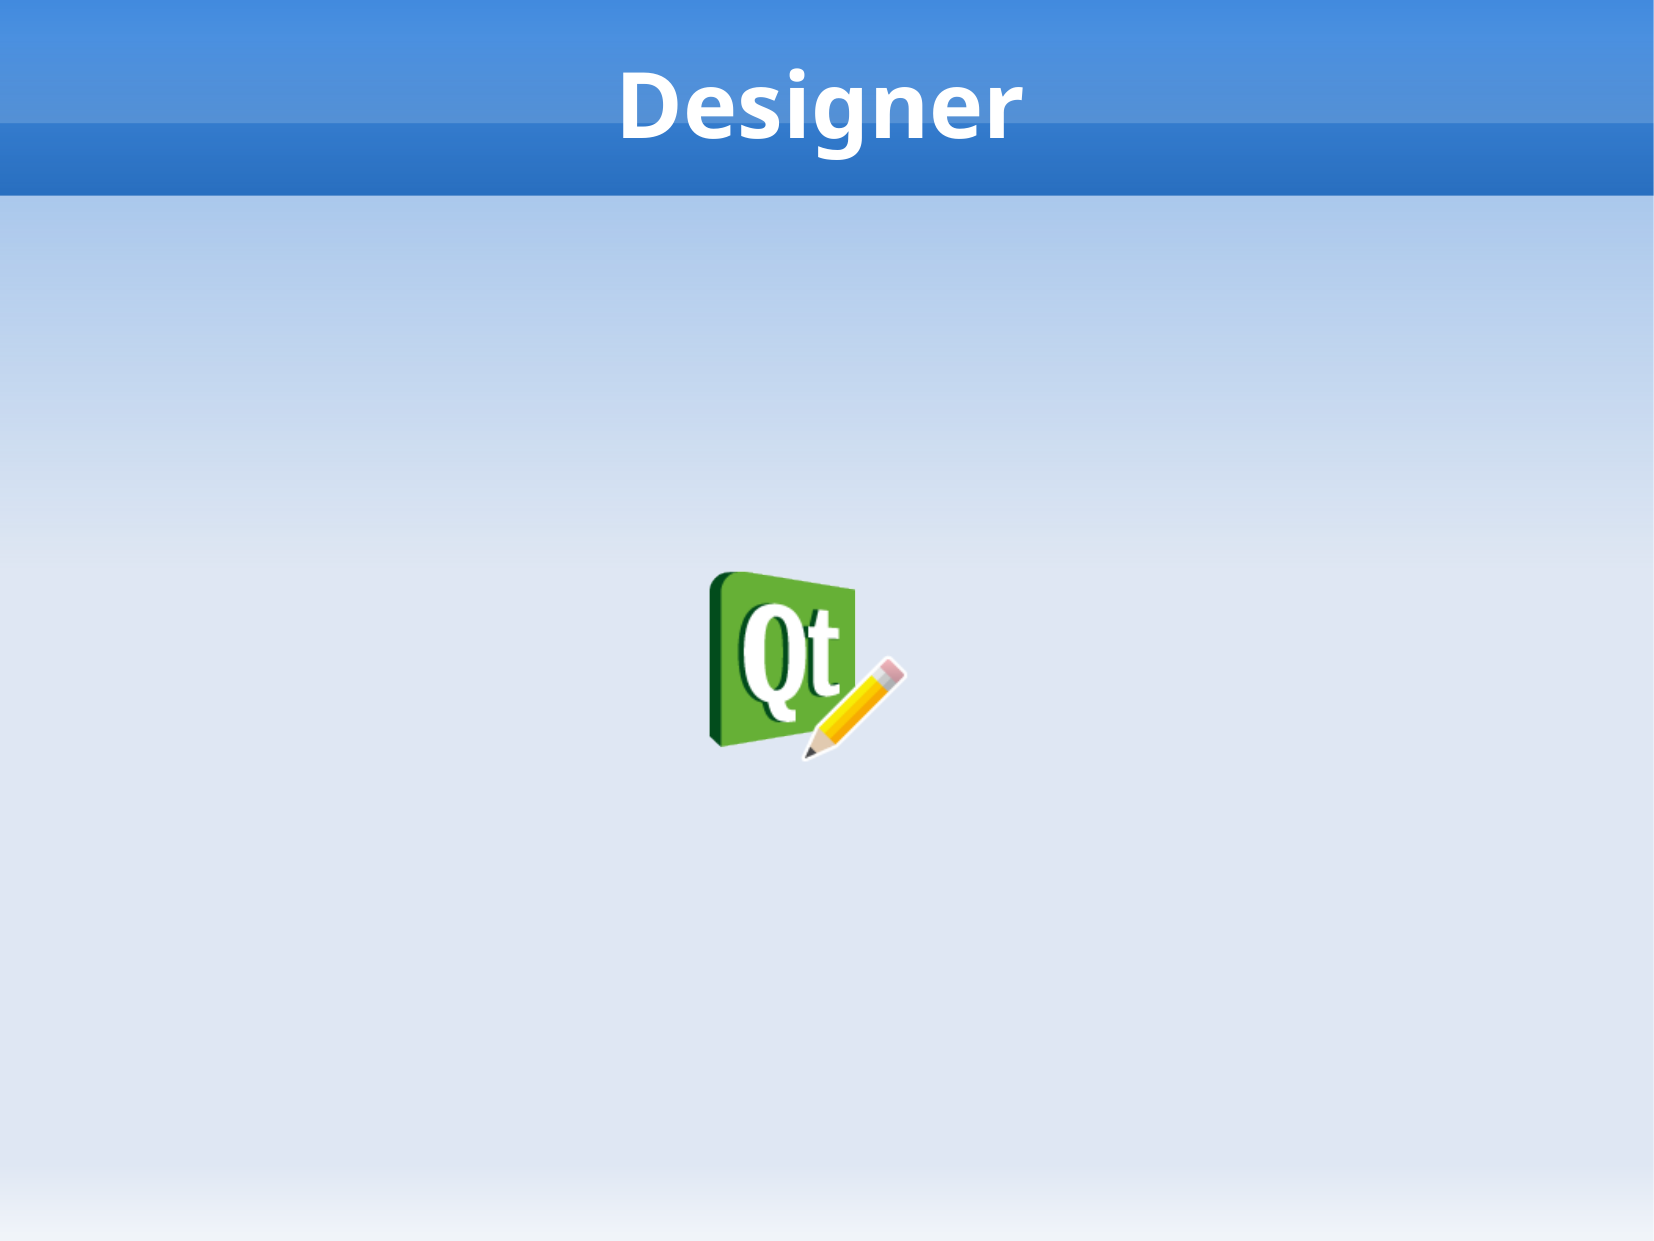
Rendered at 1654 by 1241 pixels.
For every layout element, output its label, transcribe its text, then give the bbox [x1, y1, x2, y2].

title Designer [76, 0, 1565, 208]
picture [0, 0, 1654, 1241]
